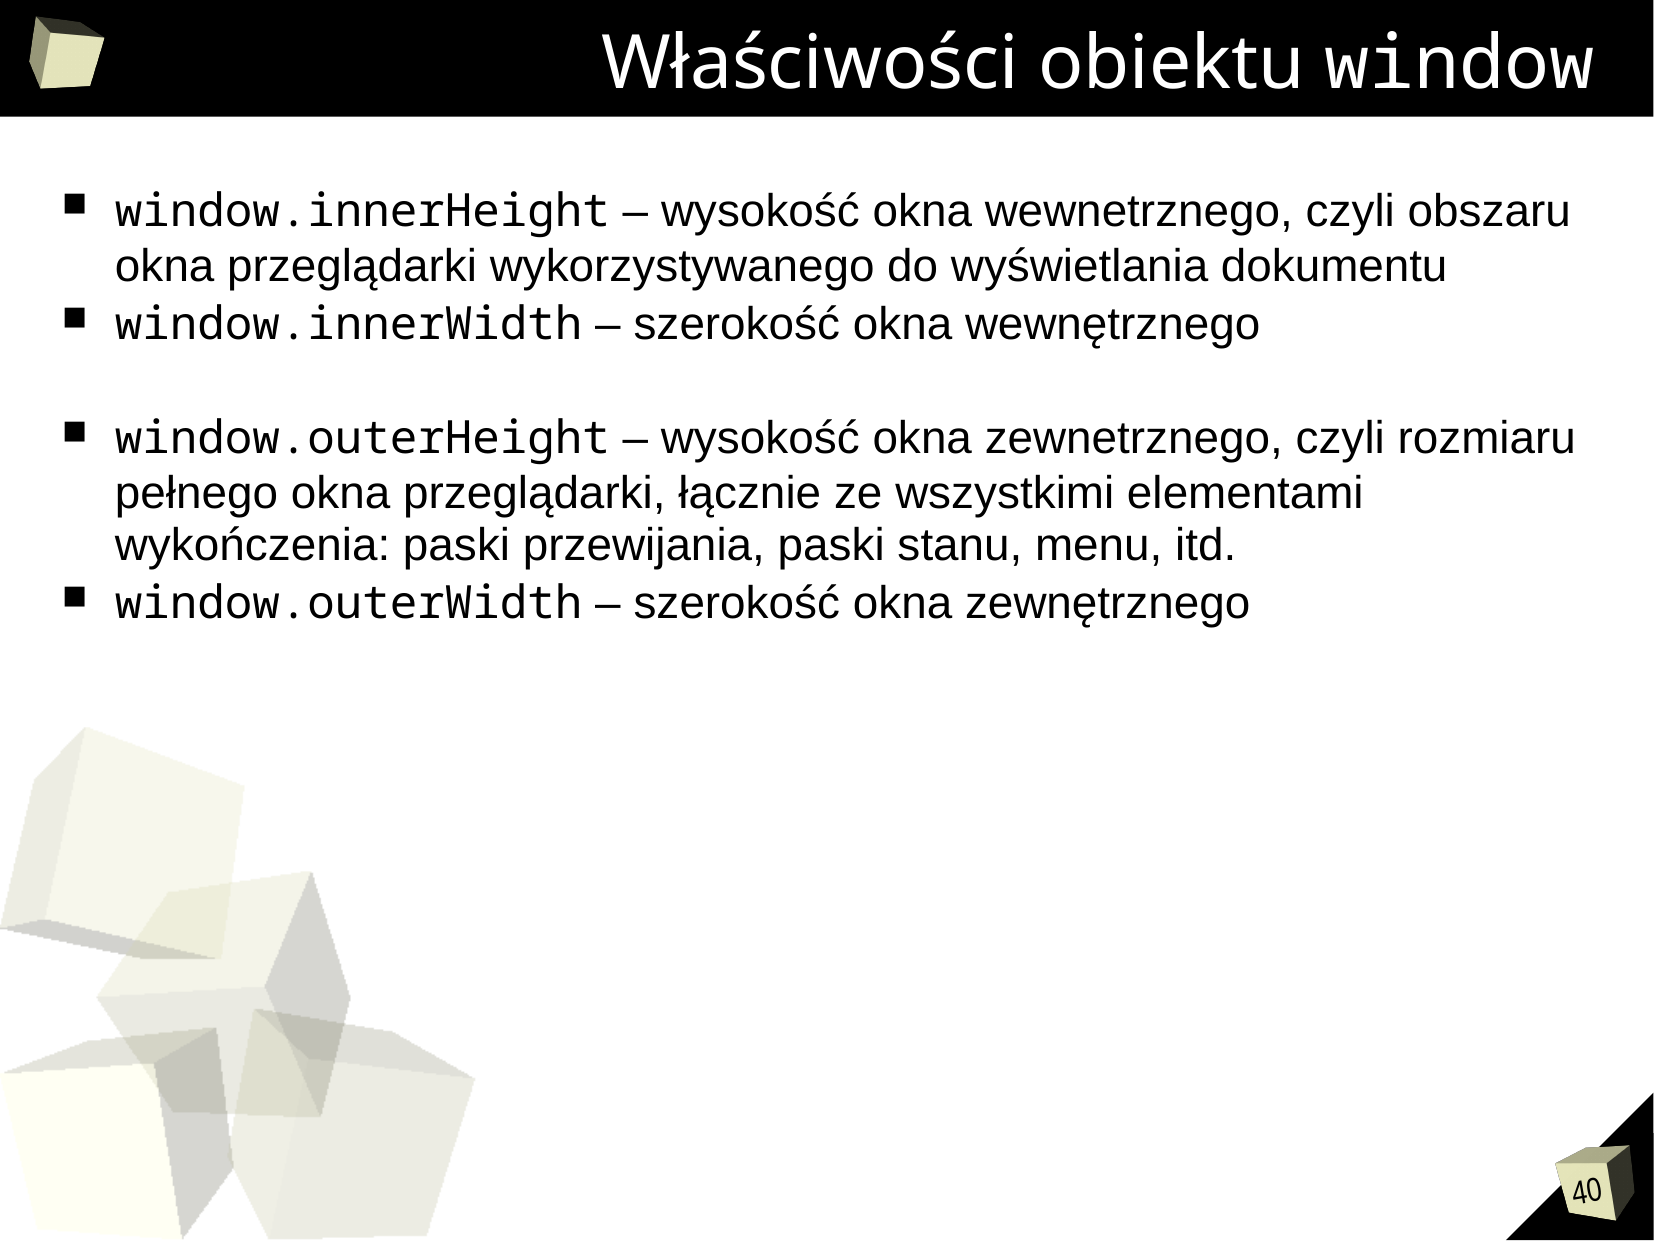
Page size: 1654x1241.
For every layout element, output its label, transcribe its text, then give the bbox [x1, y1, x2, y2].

list window.innerHeight – wysokość okna wewnetrznego, czyli obszaru okna przeglądarki wykorzystywanego do wyświetlania dokumentu window.innerWidth – szerokość okna wewnętrznego window.outerHeight – wysokość okna zewnetrznego, czyli rozmiaru pełnego okna przeglądarki, łącznie ze wszystkimi elementami wykończenia: paski przewijania, paski stanu, menu, itd. window.outerWidth – szerokość okna zewnętrznego [44, 177, 1611, 1214]
picture [0, 726, 477, 1241]
title Właściwości obiektu window [118, 0, 1595, 119]
